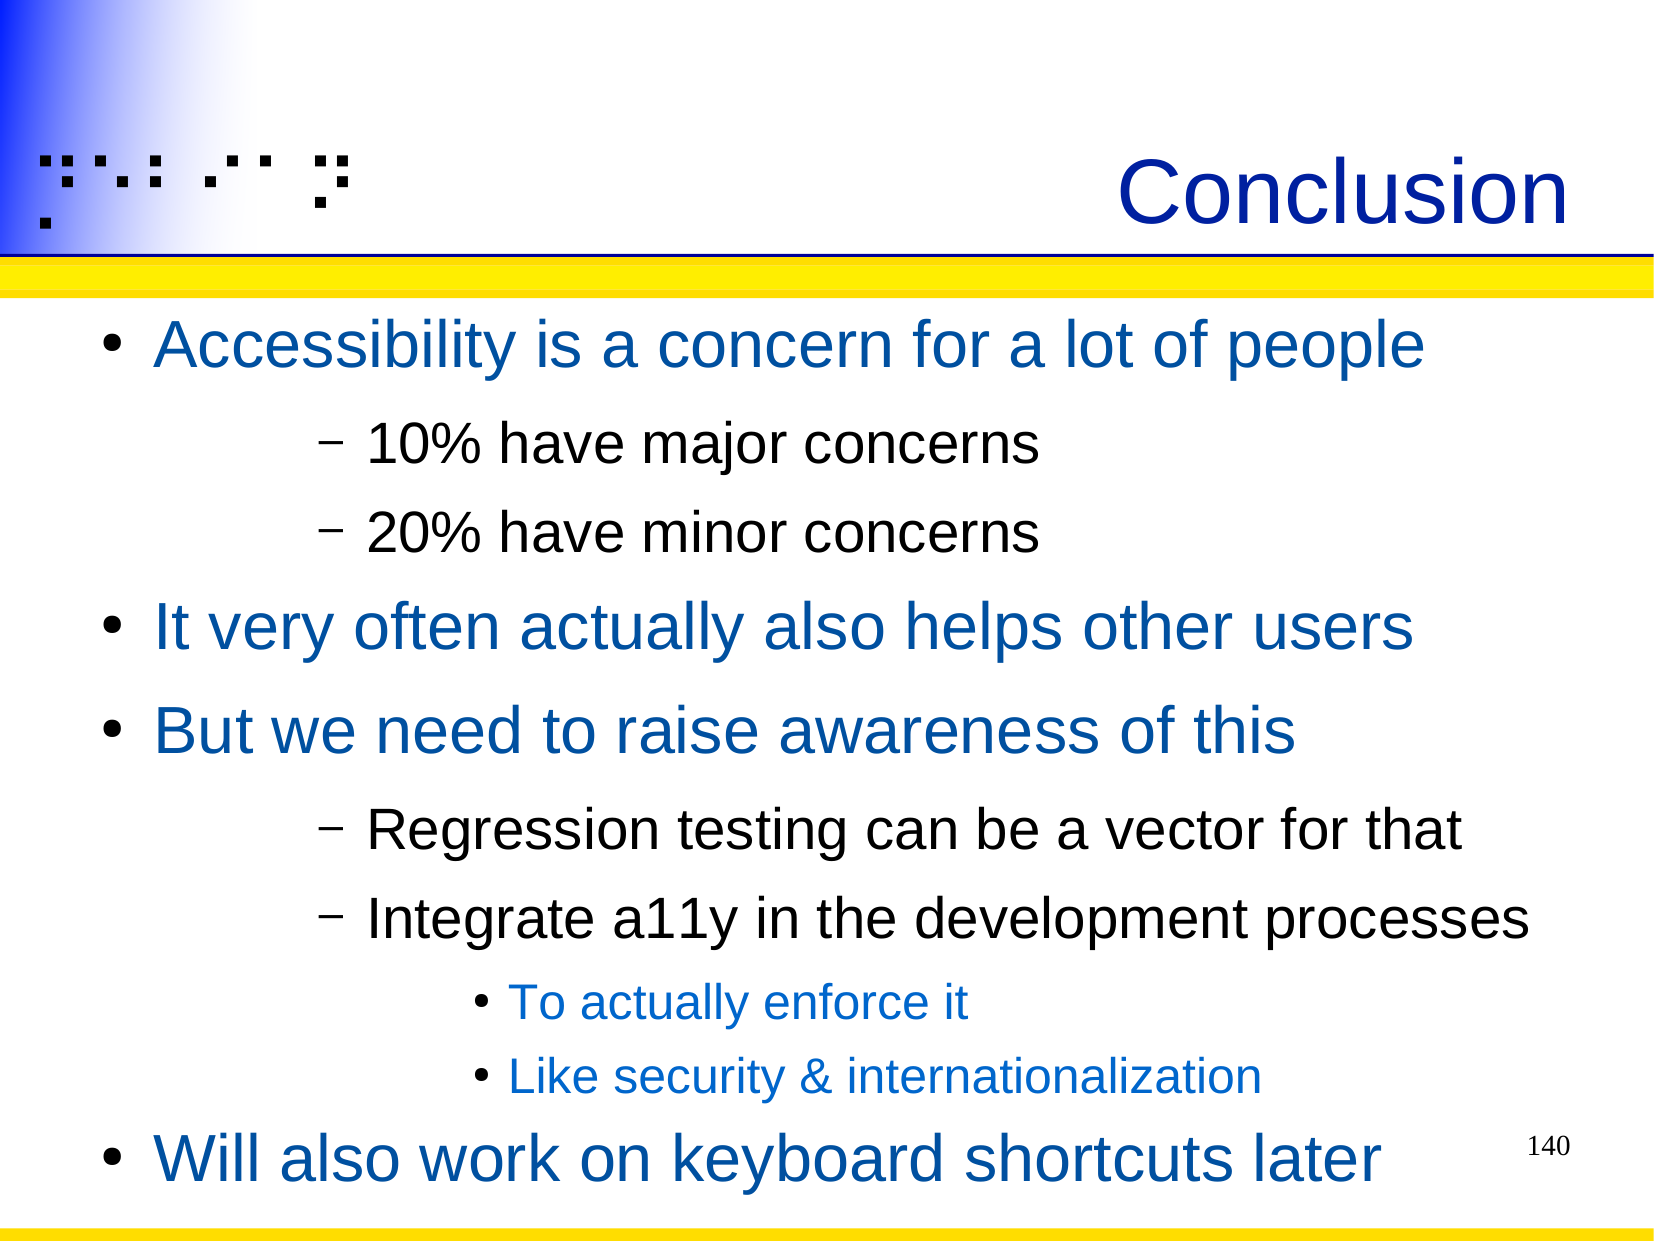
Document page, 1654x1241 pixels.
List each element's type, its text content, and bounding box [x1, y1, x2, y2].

title Conclusion [372, 134, 1571, 250]
list Accessibility is a concern for a lot of people 10% have major concerns 20% have minor concerns It very often actually also helps other users But we need to raise awareness of this Regression testing can be a vector for that Integrate a11y in the development processes To actually enforce it Like security & internationalization Will also work on keyboard shortcuts later [82, 307, 1571, 1197]
